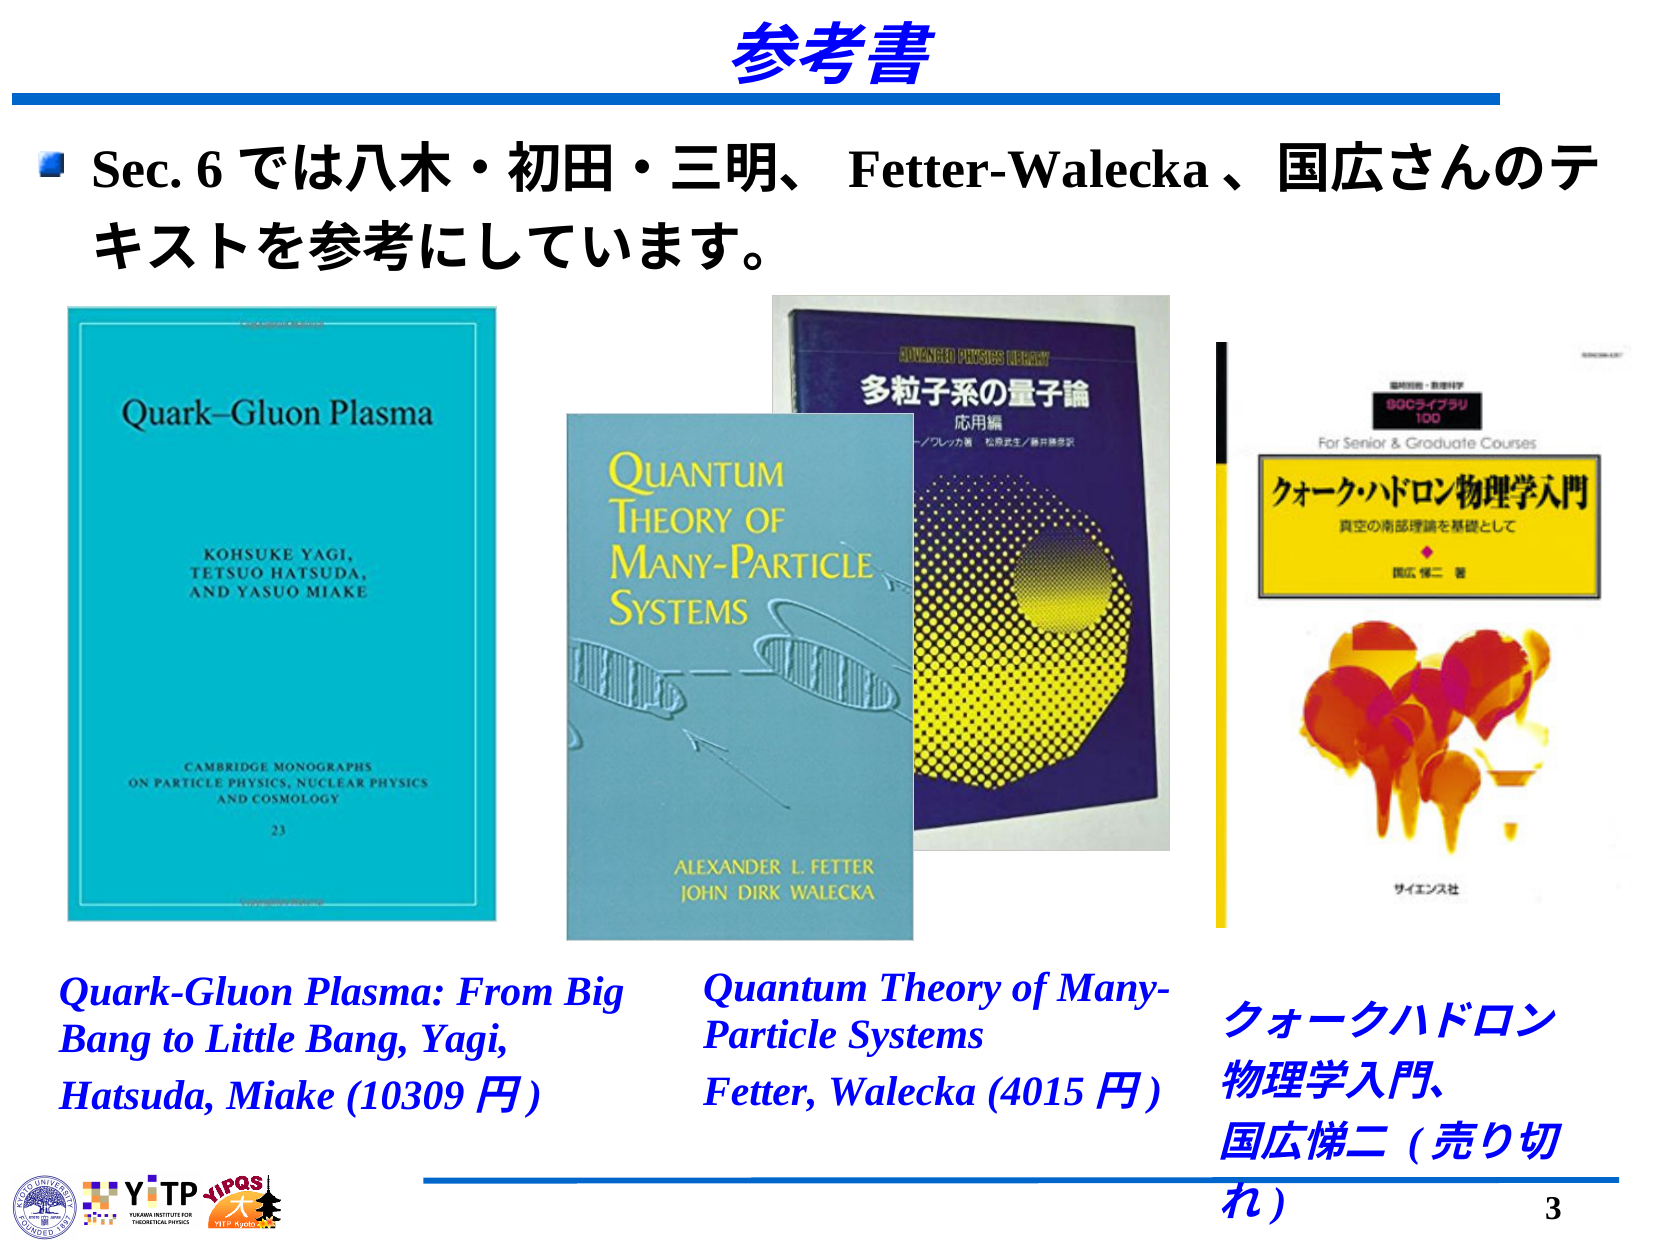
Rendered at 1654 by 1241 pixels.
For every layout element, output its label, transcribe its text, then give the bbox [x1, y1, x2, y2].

picture [566, 295, 1170, 941]
list Sec. 6では八木・初田・三明、Fetter-Walecka、国広さんのテキストを参考にしています。 [20, 124, 1621, 1137]
picture [1216, 342, 1633, 928]
picture [11, 1170, 281, 1241]
text_box クォークハドロン 物理学入門、 国広悌二 (売り切れ) [1218, 986, 1621, 1237]
text_box Quantum Theory of Many-Particle Systems Fetter, Walecka (4015円) [703, 964, 1217, 1183]
picture [67, 306, 497, 922]
title 参考書 [0, 0, 1654, 99]
text_box Quark-Gluon Plasma: From Big Bang to Little Bang, Yagi, Hatsuda, Miake (10309円) [59, 968, 674, 1124]
